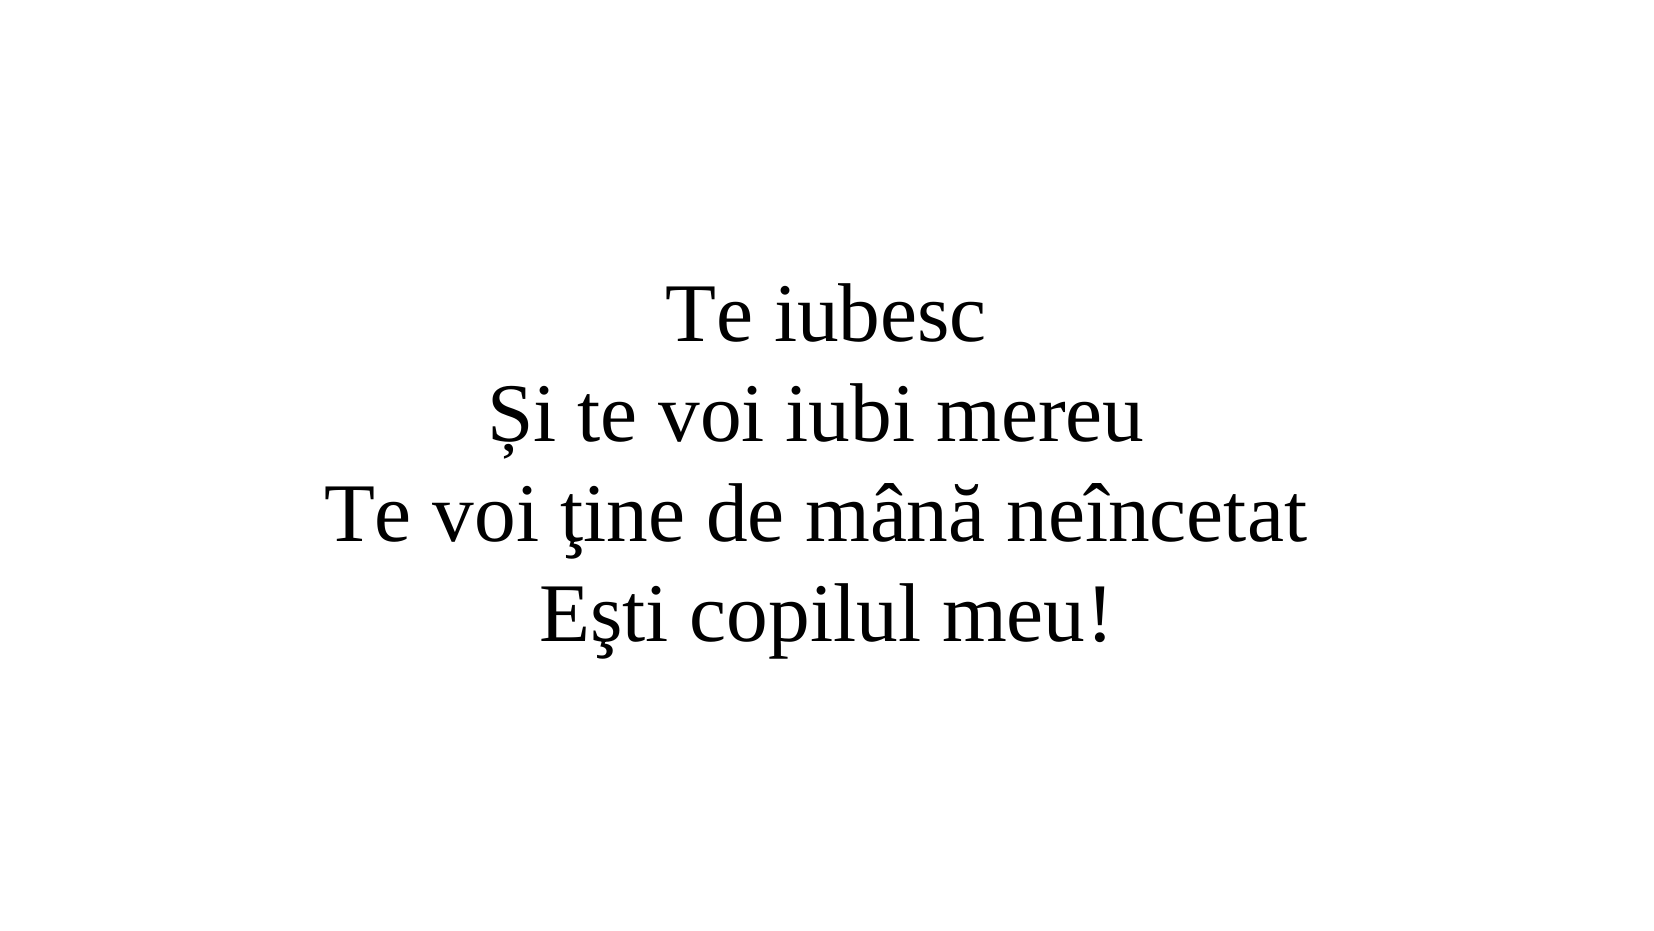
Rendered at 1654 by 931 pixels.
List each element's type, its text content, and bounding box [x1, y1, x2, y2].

subtitle Te iubesc Și te voi iubi mereu Te voi ţine de mână neîncetat Eşti copilul meu! [0, 250, 1654, 671]
